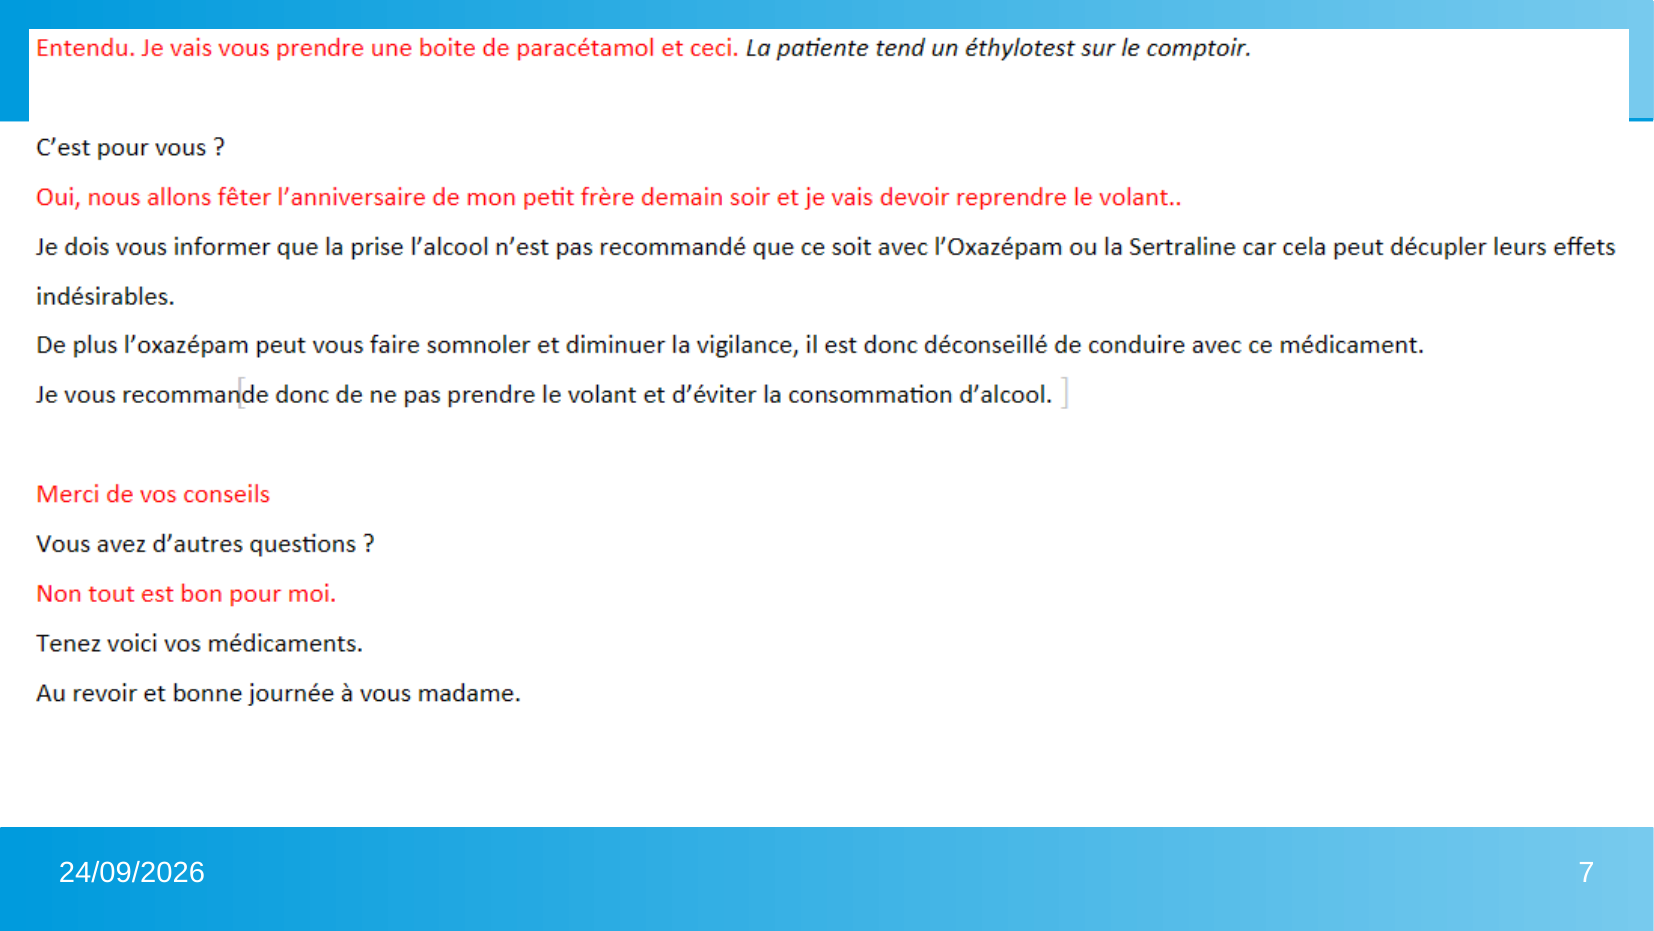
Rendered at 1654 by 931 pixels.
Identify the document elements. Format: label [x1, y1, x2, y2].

picture [29, 29, 1629, 709]
